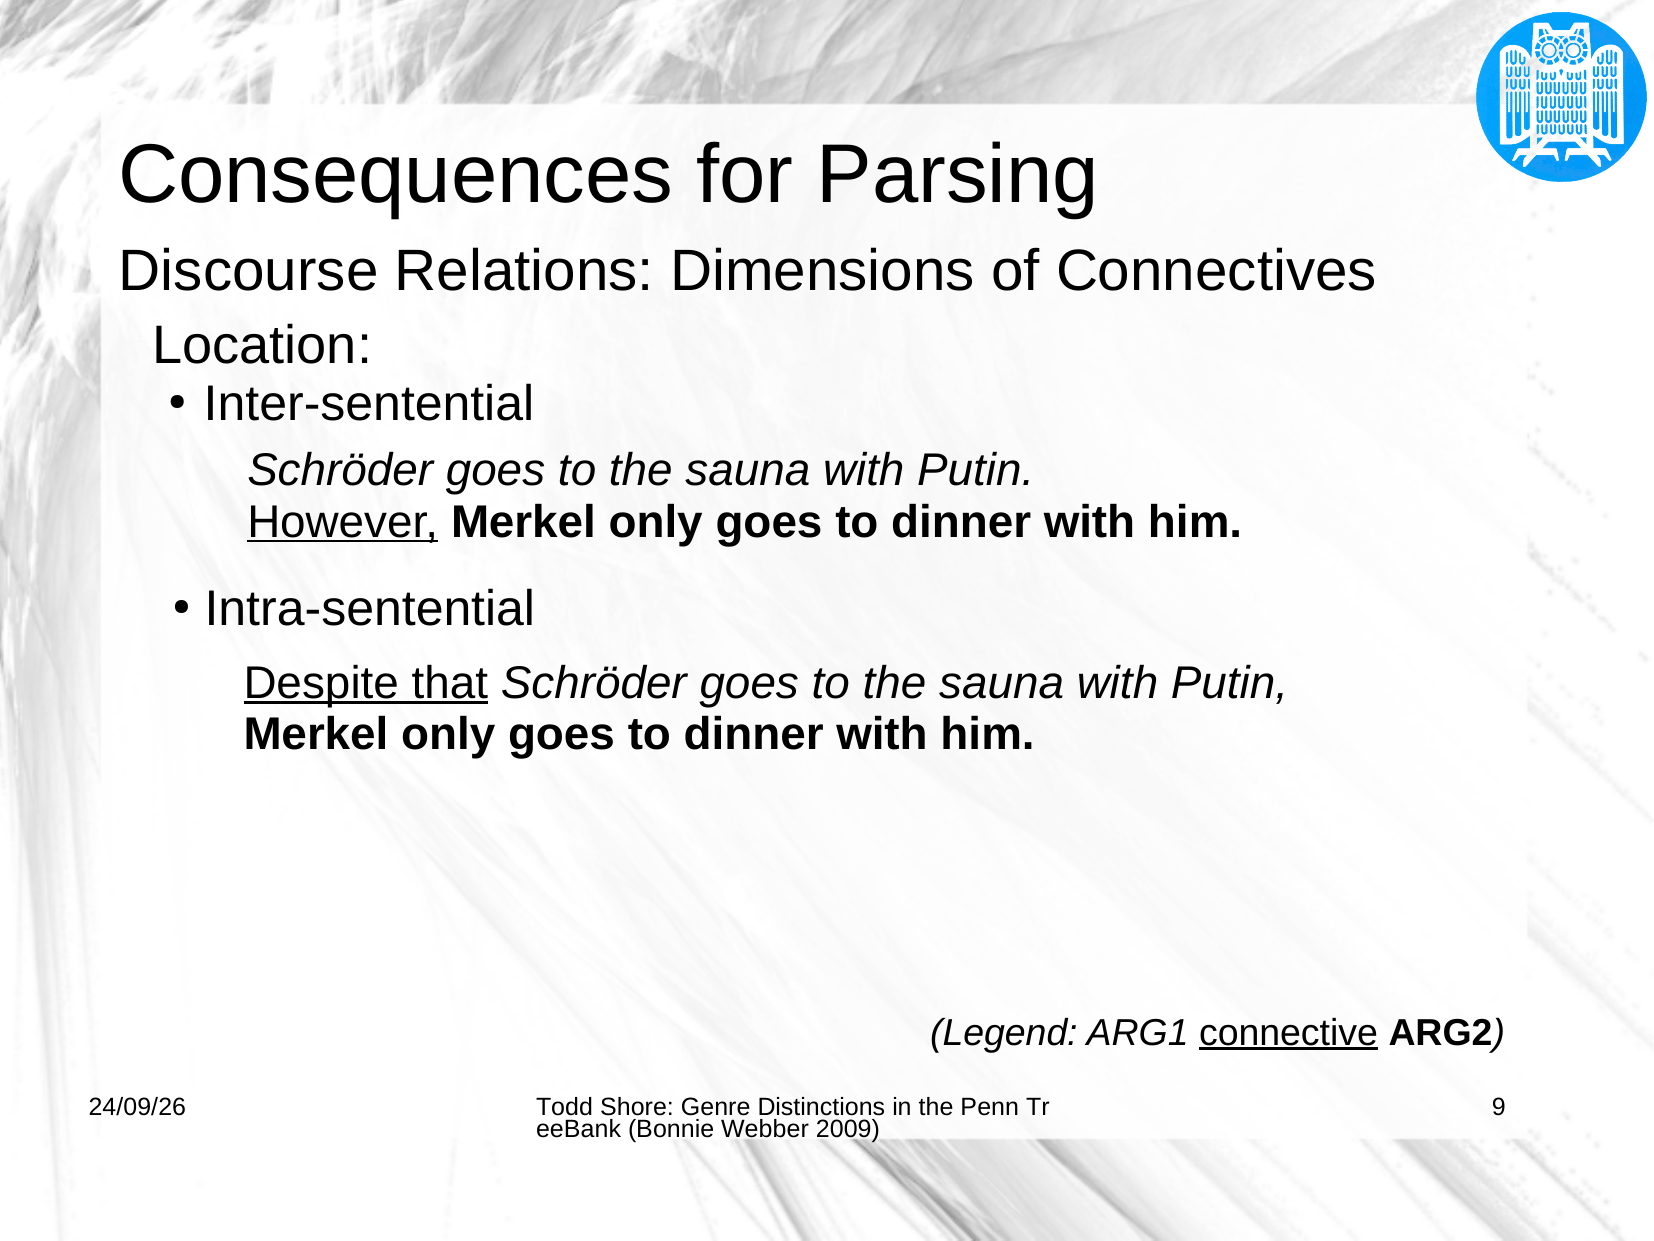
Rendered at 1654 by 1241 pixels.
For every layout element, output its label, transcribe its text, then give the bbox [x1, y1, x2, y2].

text_box Discourse Relations: Dimensions of Connectives [104, 230, 1394, 310]
picture [0, 0, 1654, 1241]
text_box Intra-sentential [157, 573, 621, 644]
title Consequences for Parsing [118, 119, 1506, 229]
text_box Location: Inter-sentential [118, 307, 550, 439]
text_box (Legend: ARG1 connective ARG2) [915, 1003, 1525, 1092]
text_box Schröder goes to the sauna with Putin. However, Merkel only goes to dinner with him. [232, 437, 1258, 556]
text_box Despite that Schröder goes to the sauna with Putin, Merkel only goes to dinner with him. [228, 649, 1304, 768]
